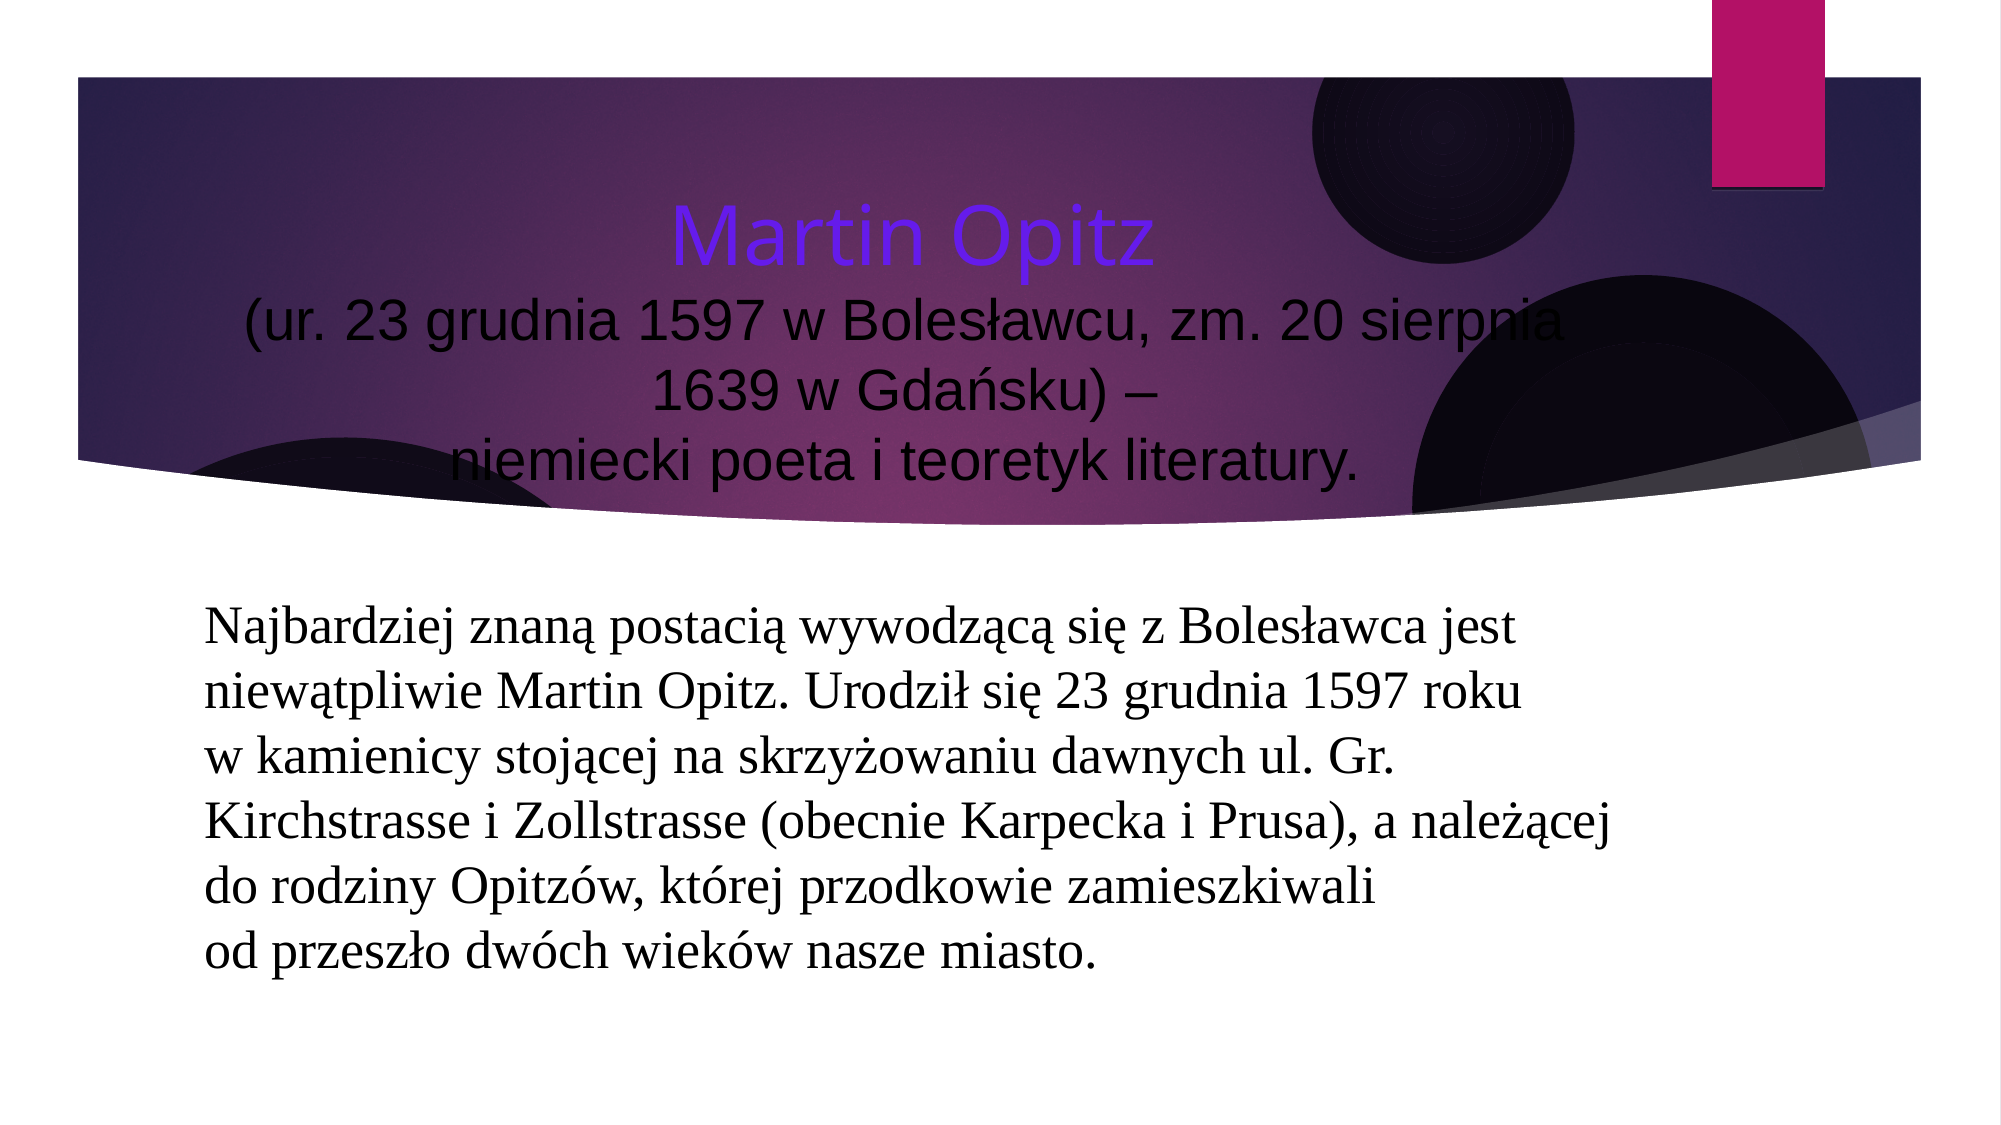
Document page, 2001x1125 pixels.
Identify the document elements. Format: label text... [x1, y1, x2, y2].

title Martin Opitz (ur. 23 grudnia 1597 w Bolesławcu, zm. 20 sierpnia 1639 w Gdańsku) – niemiecki poeta i teoretyk literatury. [188, 174, 1638, 400]
list Najbardziej znaną postacią wywodzącą się z Bolesławca jest niewątpliwie Martin Opitz. Urodził się 23 grudnia 1597 roku w kamienicy stojącej na skrzyżowaniu dawnych ul. Gr. Kirchstrasse i Zollstrasse (obecnie Karpecka i Prusa), a należącej do rodziny Opitzów, której przodkowie zamieszkiwali od przeszło dwóch wieków nasze miasto. [189, 363, 1638, 988]
